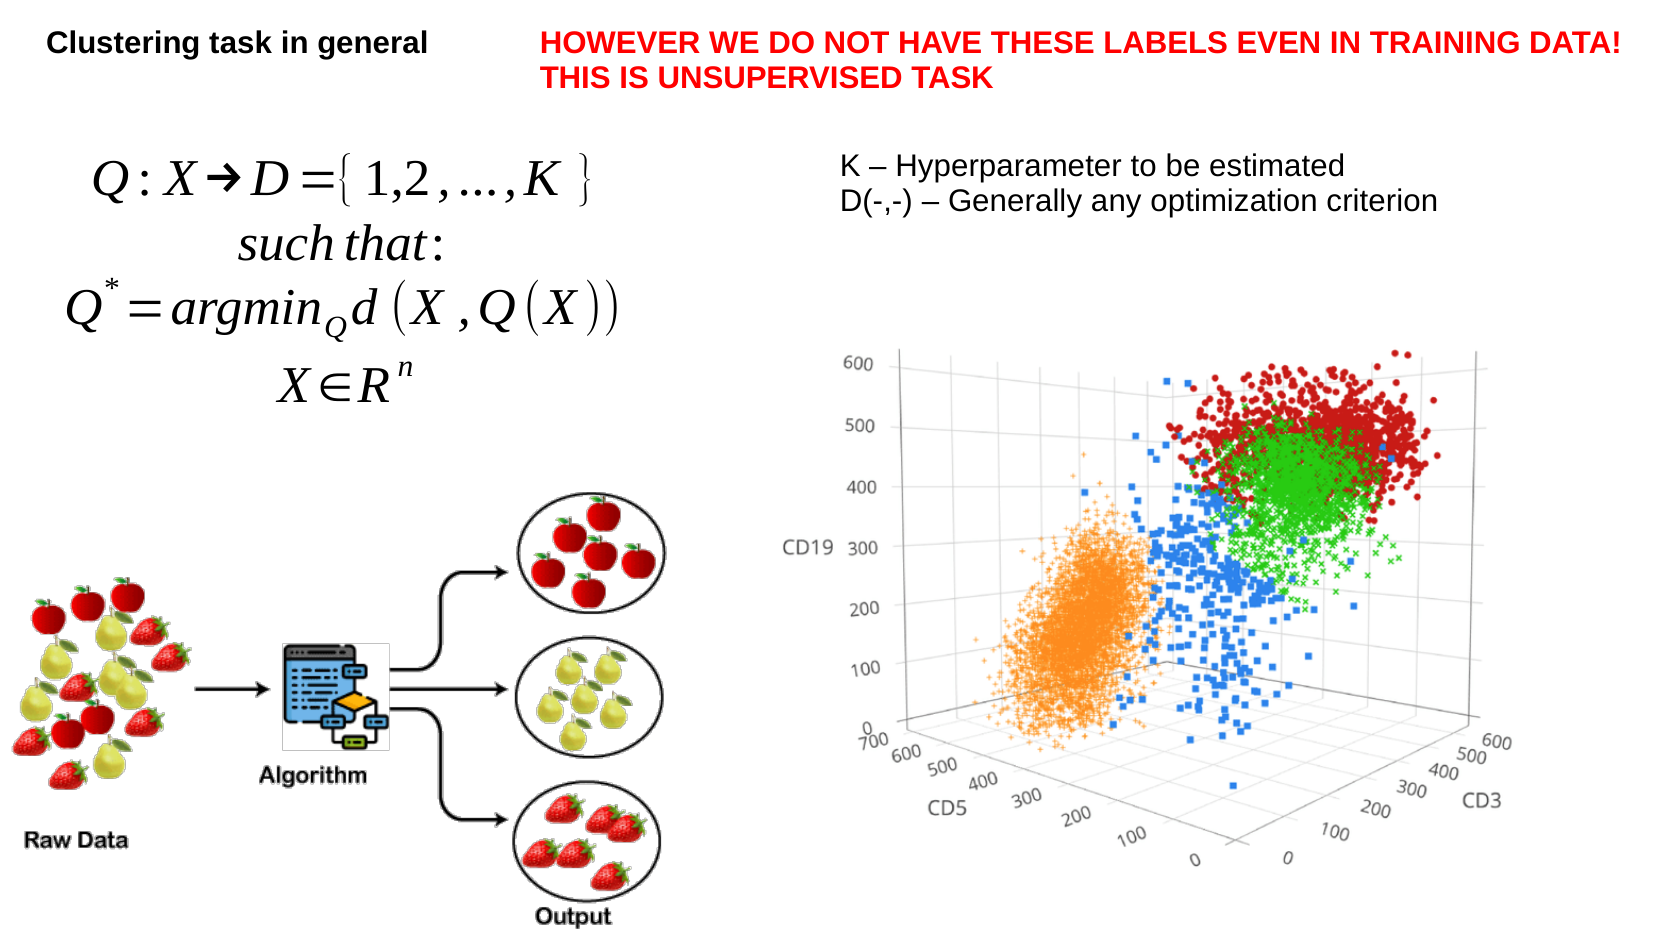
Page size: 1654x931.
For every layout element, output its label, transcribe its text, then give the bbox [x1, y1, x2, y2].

chart [37, 150, 648, 414]
text_box K – Hyperparameter to be estimated D(-,-) – Generally any optimization criterion [825, 140, 1654, 226]
picture [750, 263, 1654, 931]
text_box Clustering task in general [31, 18, 525, 76]
picture [0, 483, 676, 931]
text_box HOWEVER WE DO NOT HAVE THESE LABELS EVEN IN TRAINING DATA! THIS IS UNSUPERVISED TASK [525, 18, 1654, 103]
